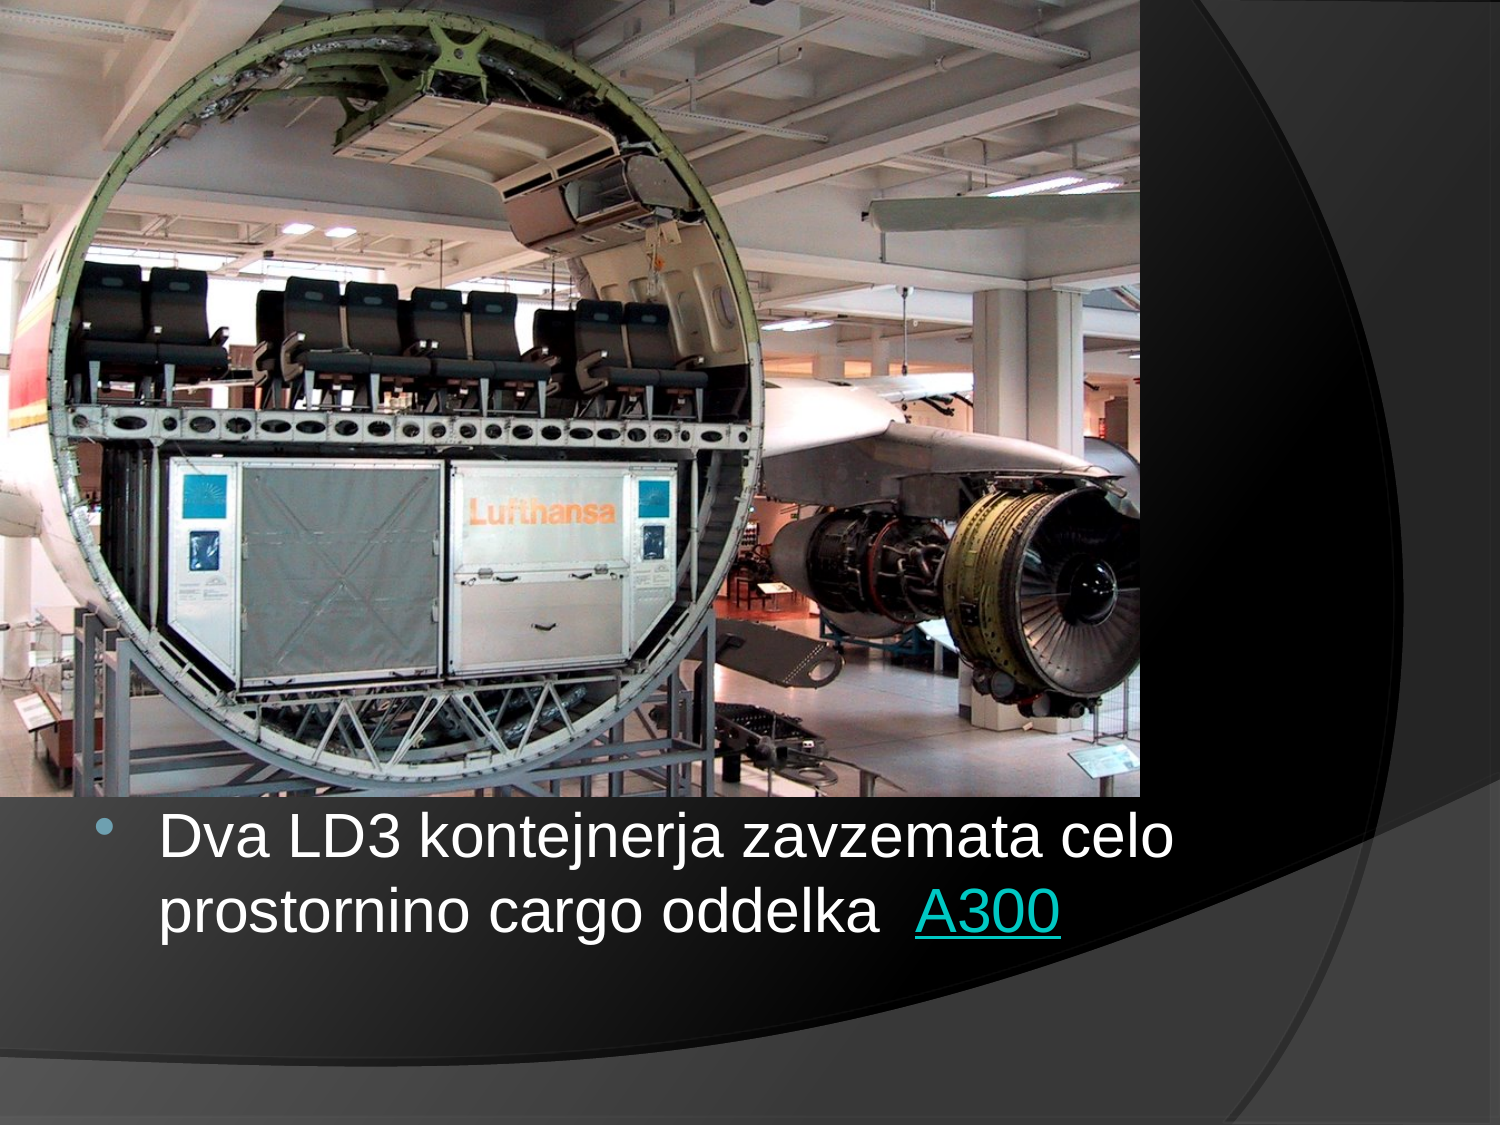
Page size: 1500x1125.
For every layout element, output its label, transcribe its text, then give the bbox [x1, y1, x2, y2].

picture [0, 0, 1140, 797]
list Dva LD3 kontejnerja zavzemata celo prostornino cargo oddelka A300 [75, 262, 1300, 1005]
